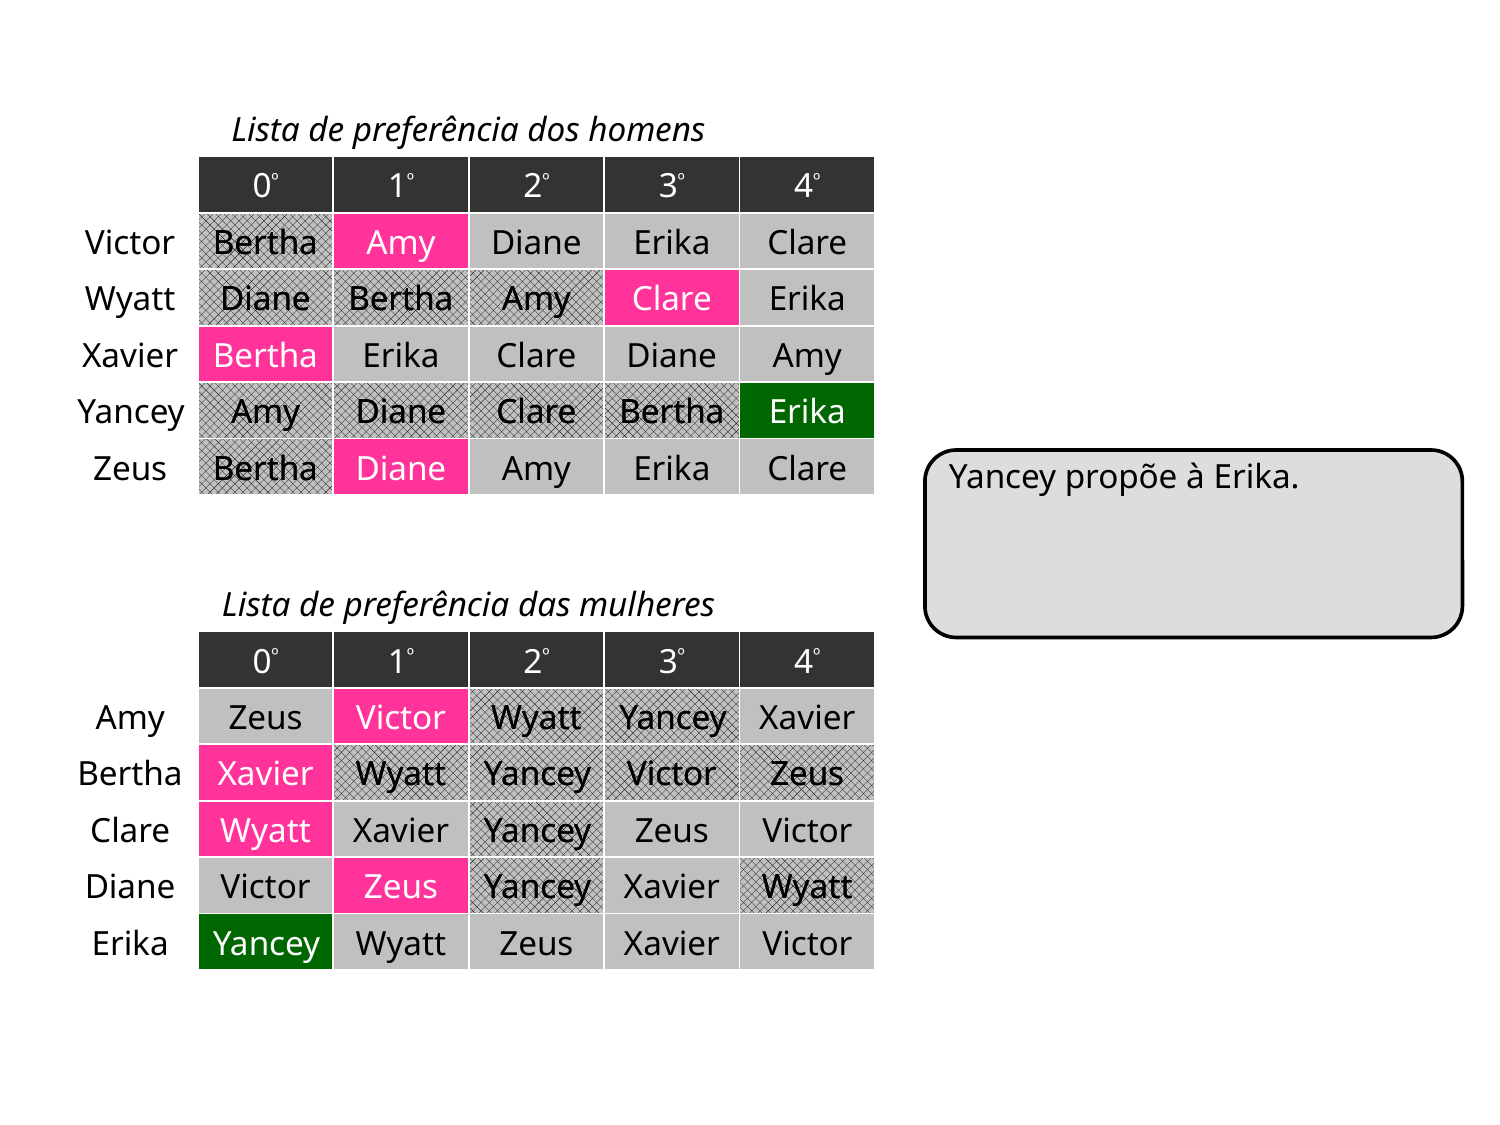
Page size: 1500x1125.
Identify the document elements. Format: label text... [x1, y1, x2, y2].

text_box Diane [334, 439, 469, 496]
text_box Bertha [197, 212, 334, 269]
text_box Bertha [604, 382, 740, 439]
text_box Bertha [333, 269, 468, 326]
text_box Yancey [197, 913, 334, 970]
text_box Zeus [739, 744, 875, 801]
text_box Zeus [333, 857, 468, 914]
text_box Victor [333, 687, 468, 744]
text_box Xavier [197, 744, 333, 800]
text_box Bertha [197, 326, 334, 382]
text_box Amy [197, 382, 333, 438]
text_box Yancey [468, 858, 605, 914]
text_box Erika [740, 382, 875, 439]
text_box Yancey [605, 687, 740, 745]
text_box Bertha [197, 438, 334, 496]
text_box Wyatt [333, 744, 468, 801]
text_box Victor [605, 745, 739, 801]
text_box Yancey [468, 744, 605, 801]
text_box Clare [605, 269, 740, 326]
text_box Wyatt [739, 857, 875, 914]
text_box Wyatt [468, 687, 605, 744]
text_box Clare [468, 382, 604, 439]
text_box Amy [334, 212, 469, 269]
text_box Diane [333, 382, 468, 439]
text_box Wyatt [197, 800, 334, 858]
text_box Amy [468, 269, 605, 326]
text_box Yancey [468, 801, 605, 858]
text_box Yancey propõe à Erika. [924, 450, 1463, 638]
text_box Diane [197, 269, 333, 326]
